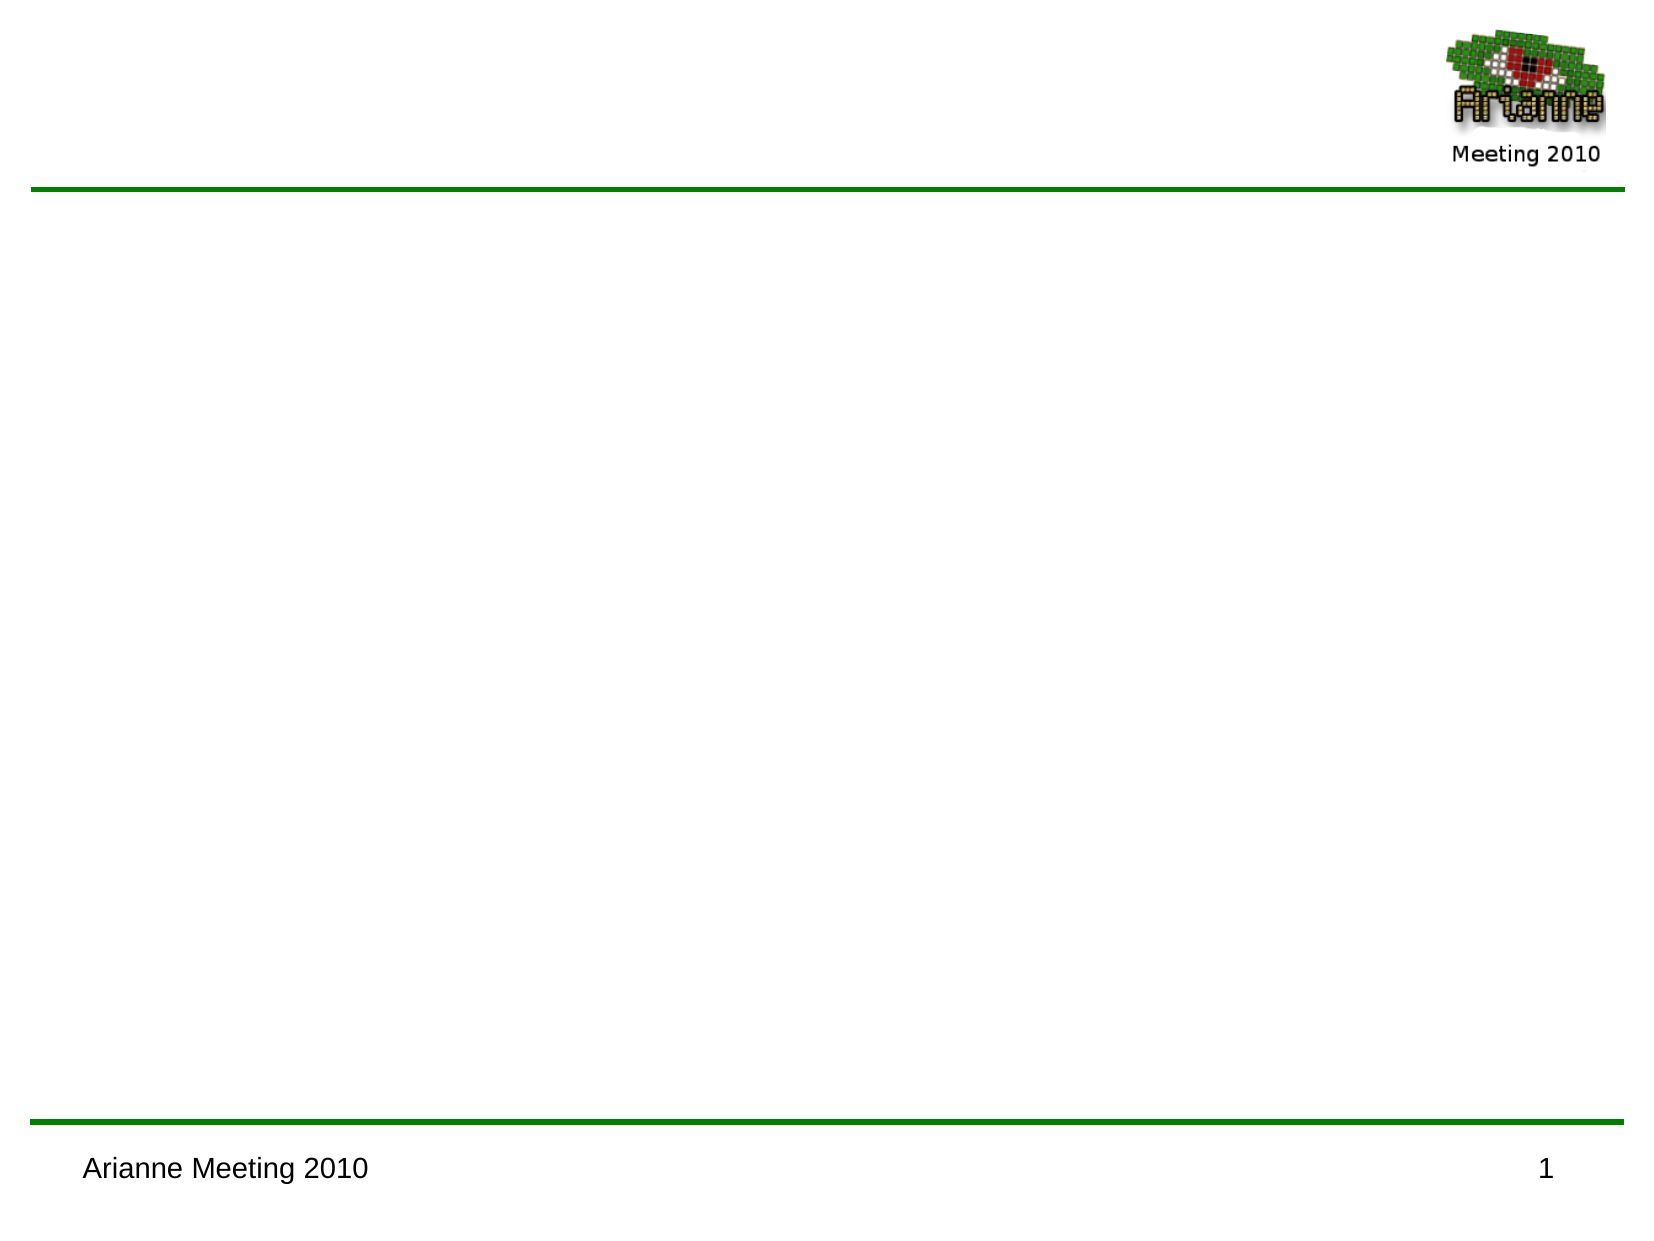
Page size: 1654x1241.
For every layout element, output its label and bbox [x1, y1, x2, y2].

picture [1446, 29, 1606, 178]
